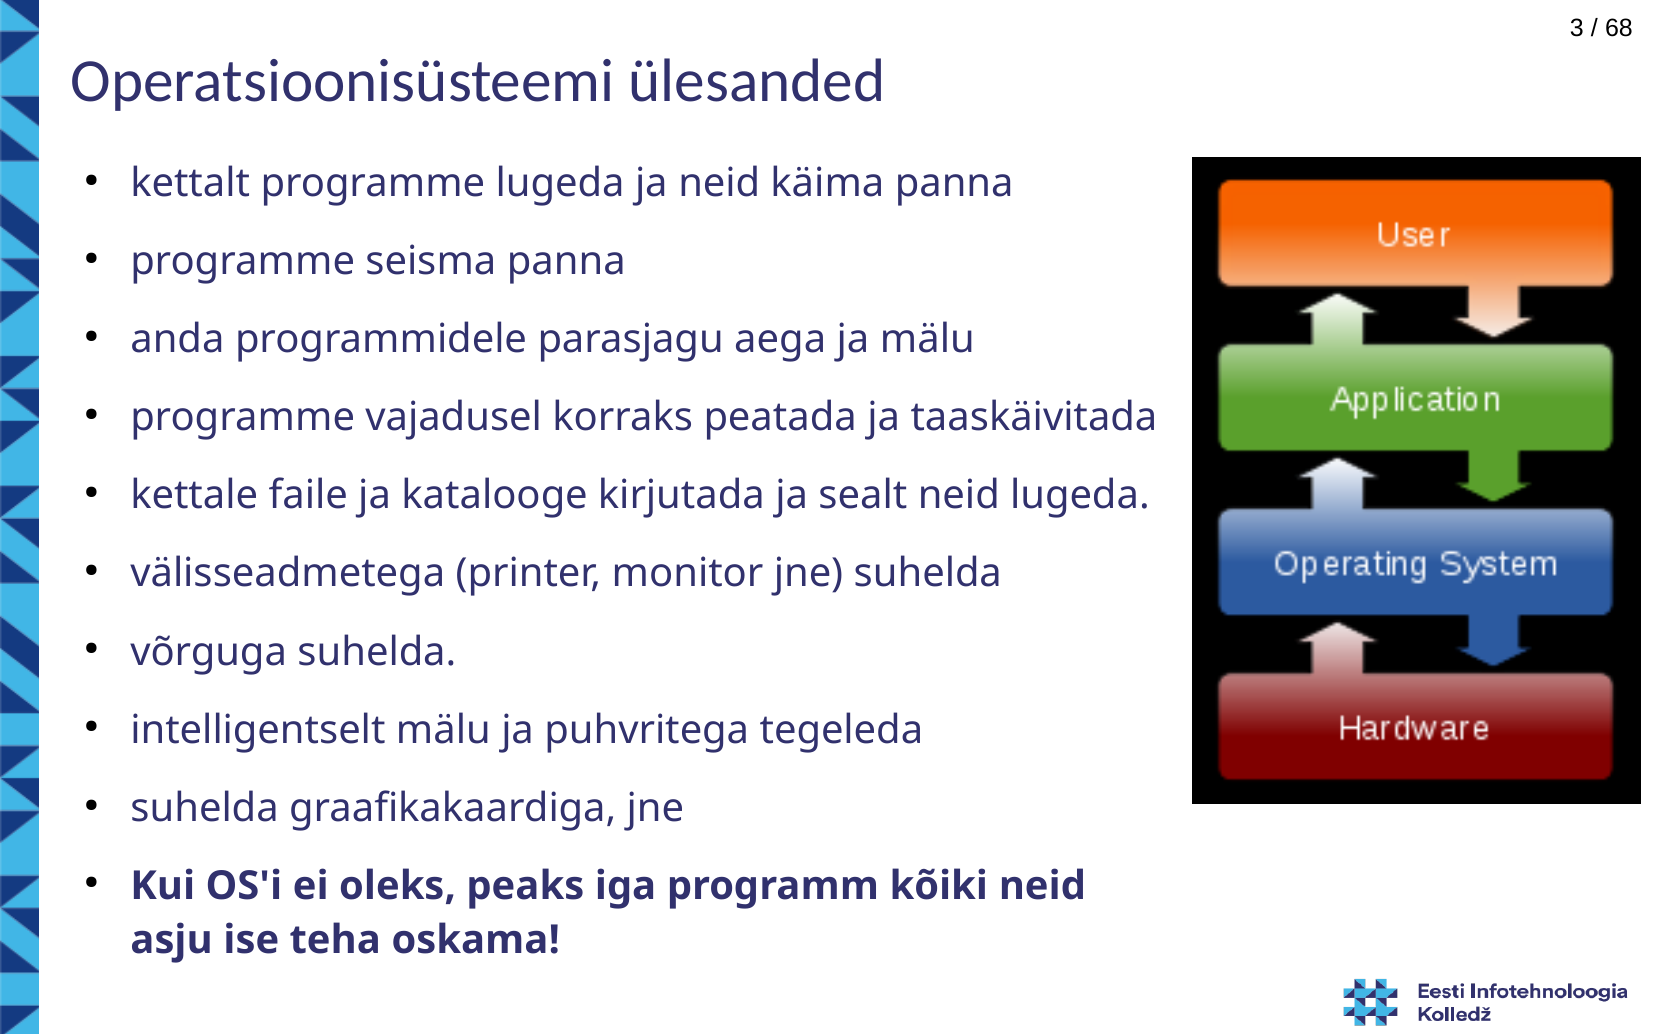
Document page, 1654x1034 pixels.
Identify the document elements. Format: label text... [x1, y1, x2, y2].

title Operatsioonisüsteemi ülesanded [70, 41, 1630, 130]
list kettalt programme lugeda ja neid käima panna programme seisma panna anda programmidele parasjagu aega ja mälu programme vajadusel korraks peatada ja taaskäivitada kettale faile ja katalooge kirjutada ja sealt neid lugeda. välisseadmetega (printer, monitor jne) suhelda võrguga suhelda. intelligentselt mälu ja puhvritega tegeleda suhelda graafikakaardiga, jne Kui OS'i ei oleks, peaks iga programm kõiki neid asju ise teha oskama! [68, 153, 1170, 1004]
picture [1192, 157, 1641, 804]
